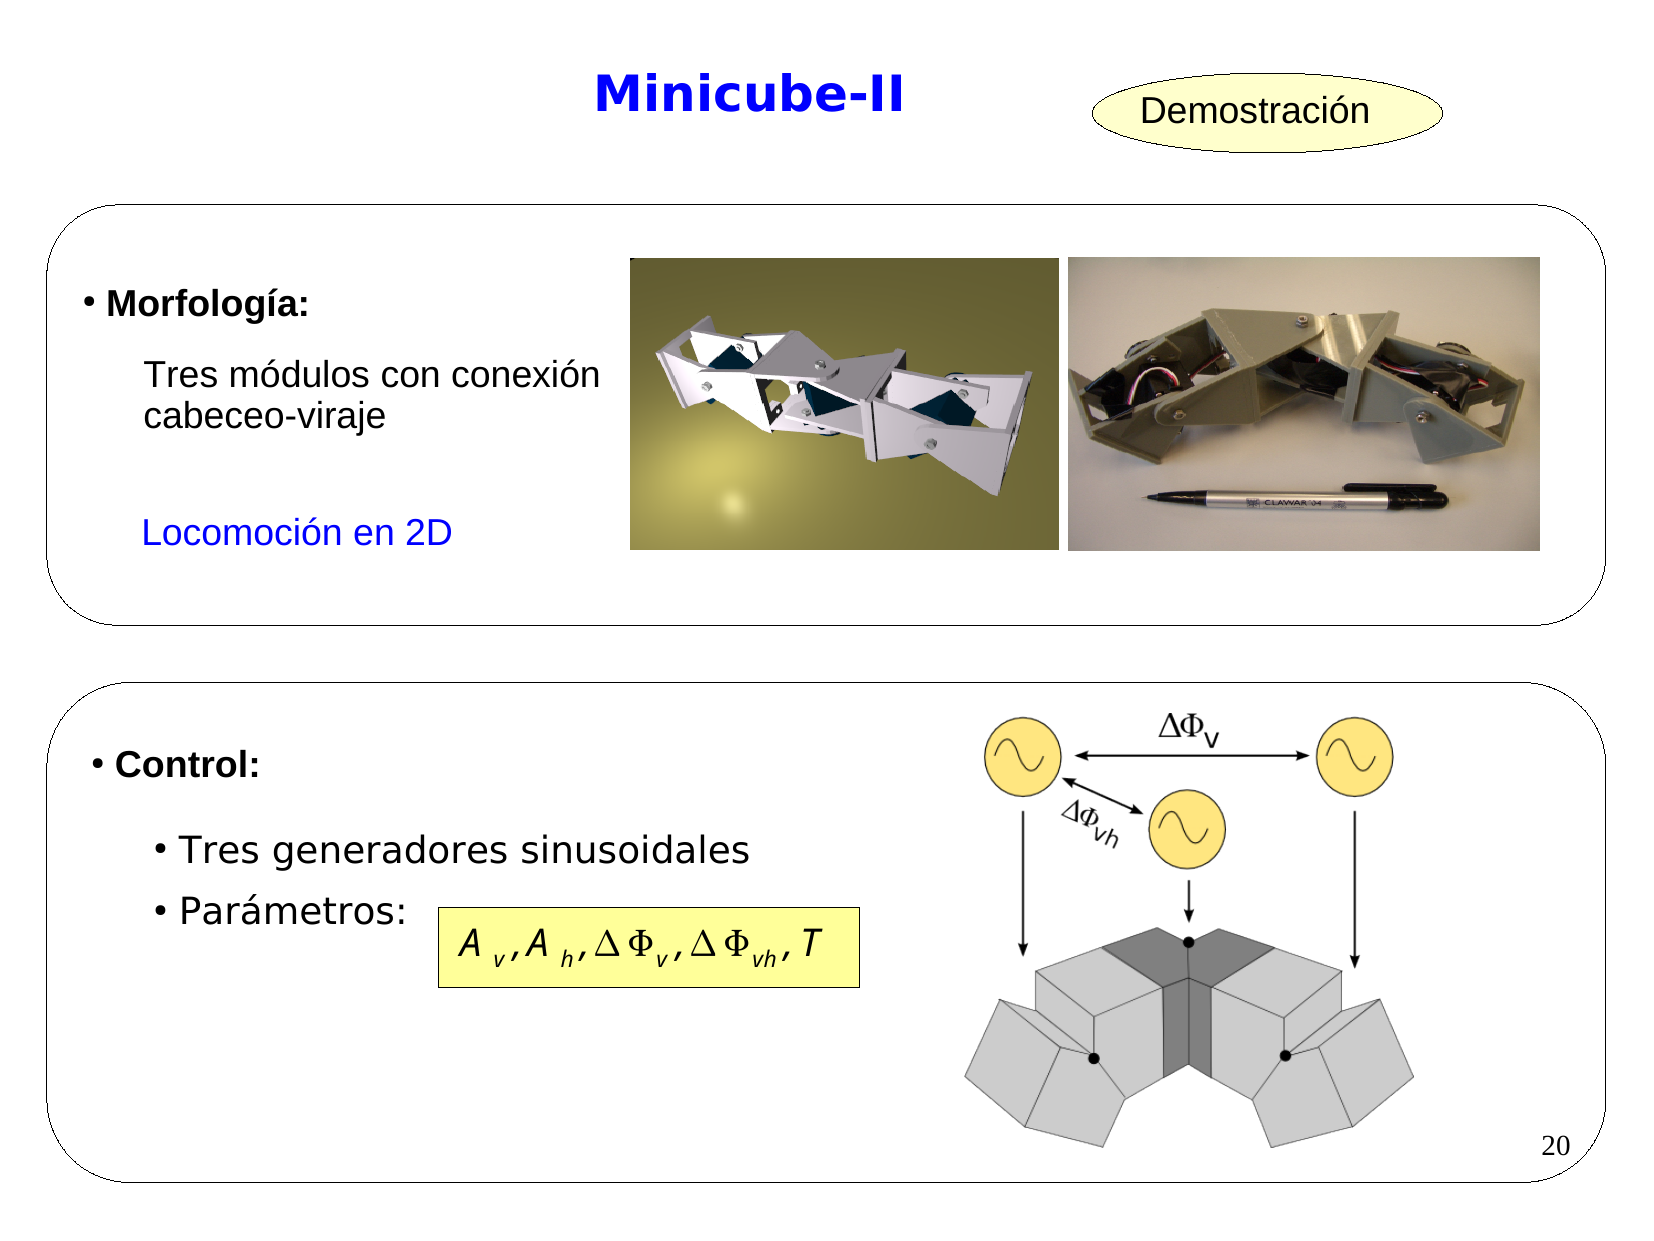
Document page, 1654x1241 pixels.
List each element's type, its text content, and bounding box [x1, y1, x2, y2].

text_box [1142, 141, 1393, 153]
picture [1068, 257, 1540, 551]
chart [450, 920, 833, 975]
text_box [1162, 73, 1373, 81]
text_box [1417, 92, 1443, 134]
text_box Locomoción en 2D [126, 504, 505, 563]
text_box Tres módulos con conexión cabeceo-viraje [128, 345, 630, 448]
text_box Morfología: [67, 274, 378, 333]
text_box [1092, 89, 1125, 137]
text_box Tres generadores sinusoidales Parámetros: [138, 821, 766, 941]
picture [630, 258, 1059, 550]
text_box [438, 907, 860, 988]
text_box Minicube-II [578, 57, 921, 131]
text_box Control: [76, 736, 302, 795]
text_box Demostración [1125, 81, 1417, 141]
picture [964, 713, 1414, 1148]
